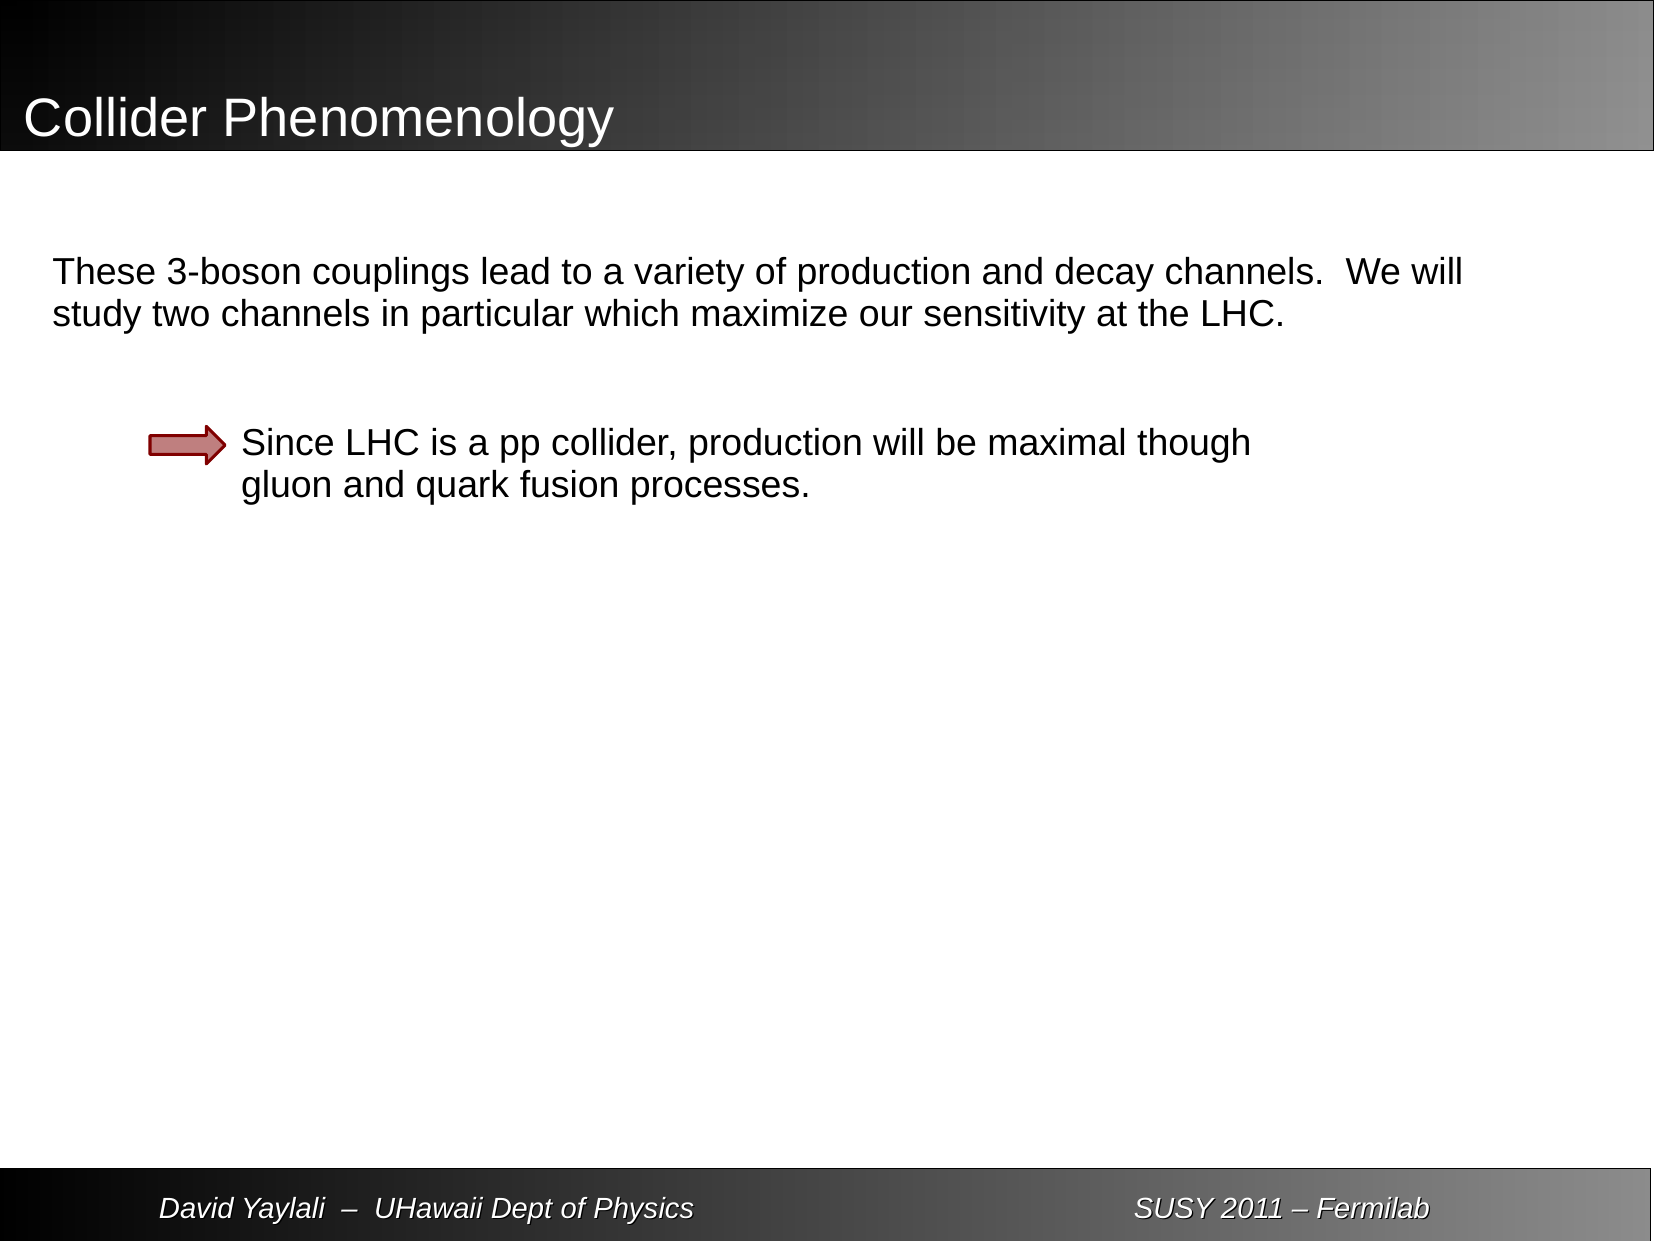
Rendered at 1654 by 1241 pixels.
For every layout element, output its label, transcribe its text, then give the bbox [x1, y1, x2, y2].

text_box These 3-boson couplings lead to a variety of production and decay channels. We will study two channels in particular which maximize our sensitivity at the LHC. [37, 243, 1576, 343]
text_box Since LHC is a pp collider, production will be maximal though gluon and quark fusion processes. [225, 412, 1276, 515]
text_box [150, 426, 226, 464]
text_box Collider Phenomenology [9, 80, 631, 156]
